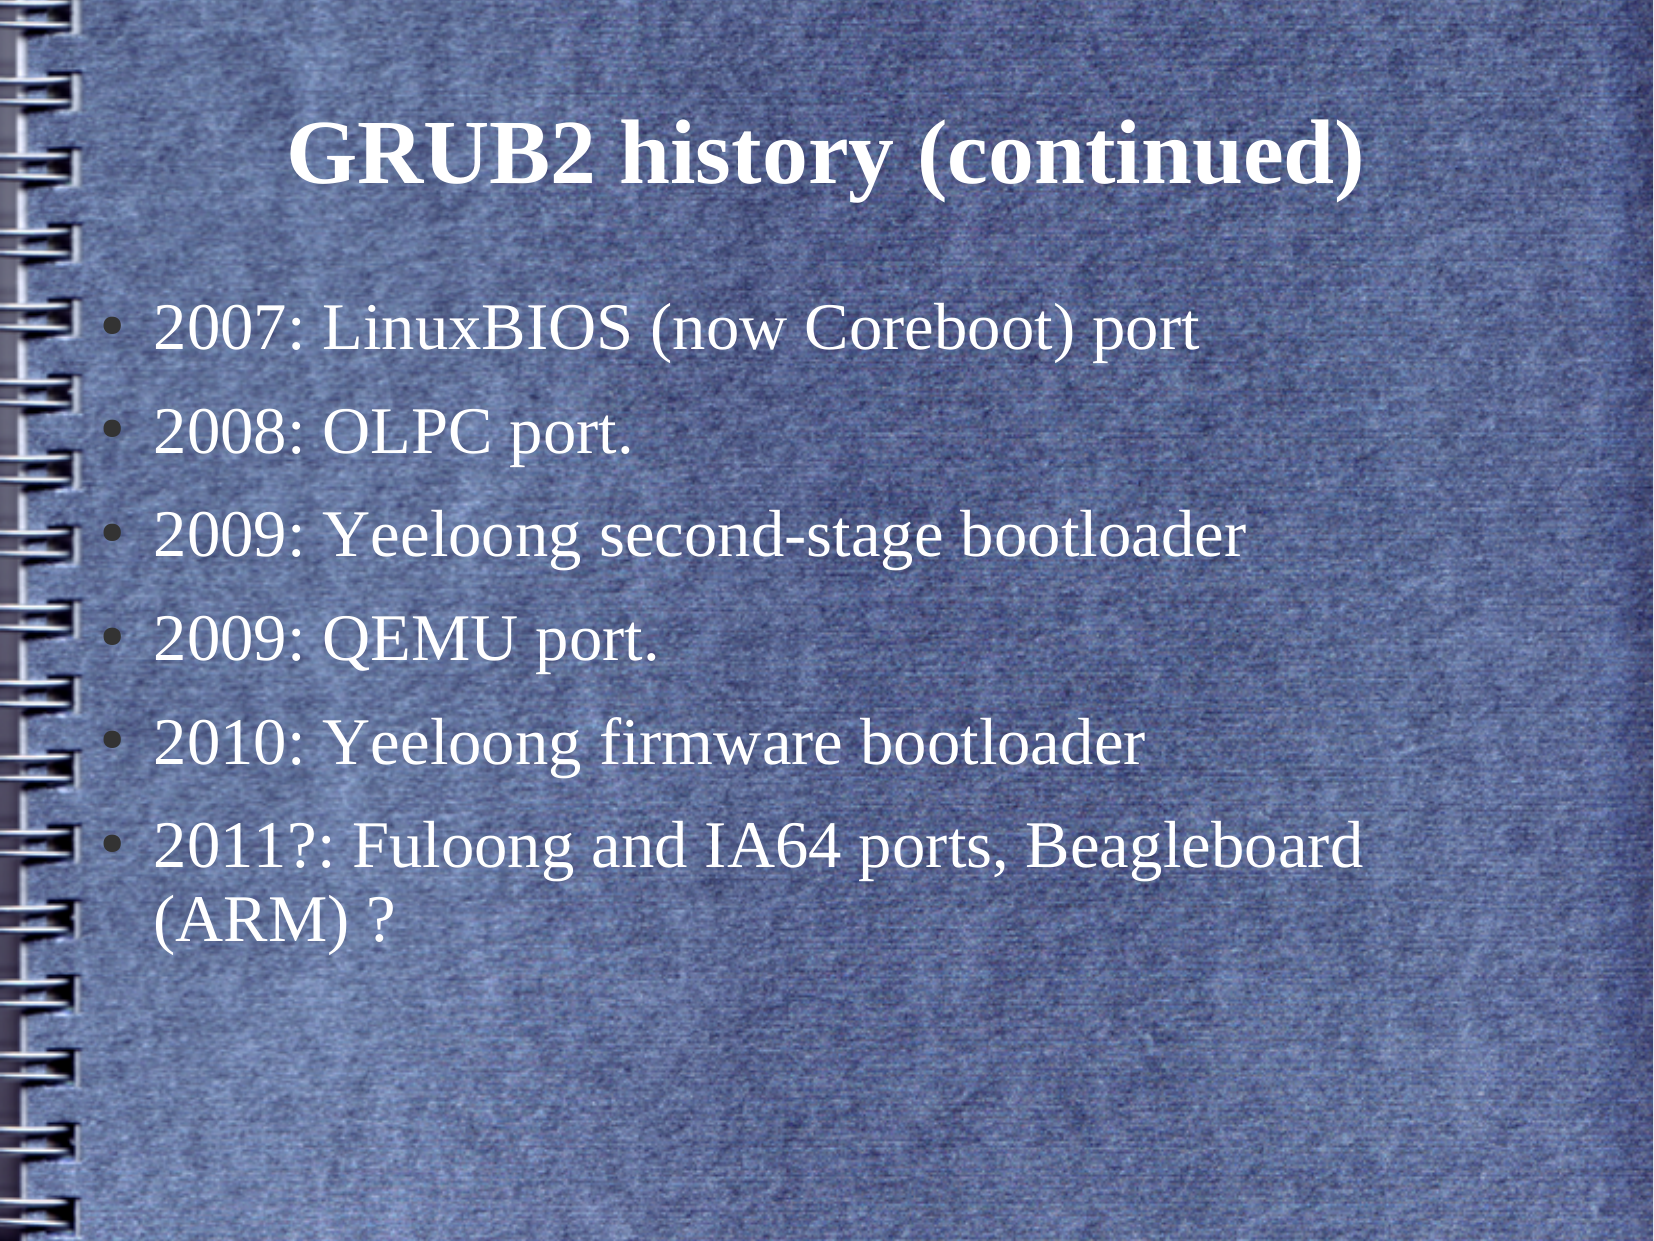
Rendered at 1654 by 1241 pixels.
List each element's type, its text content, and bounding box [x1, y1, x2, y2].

title GRUB2 history (continued) [82, 49, 1571, 257]
picture [0, 0, 1654, 1241]
list 2007: LinuxBIOS (now Coreboot) port 2008: OLPC port. 2009: Yeeloong second-stage bootloader 2009: QEMU port. 2010: Yeeloong firmware bootloader 2011?: Fuloong and IA64 ports, Beagleboard (ARM) ? [82, 290, 1571, 1109]
